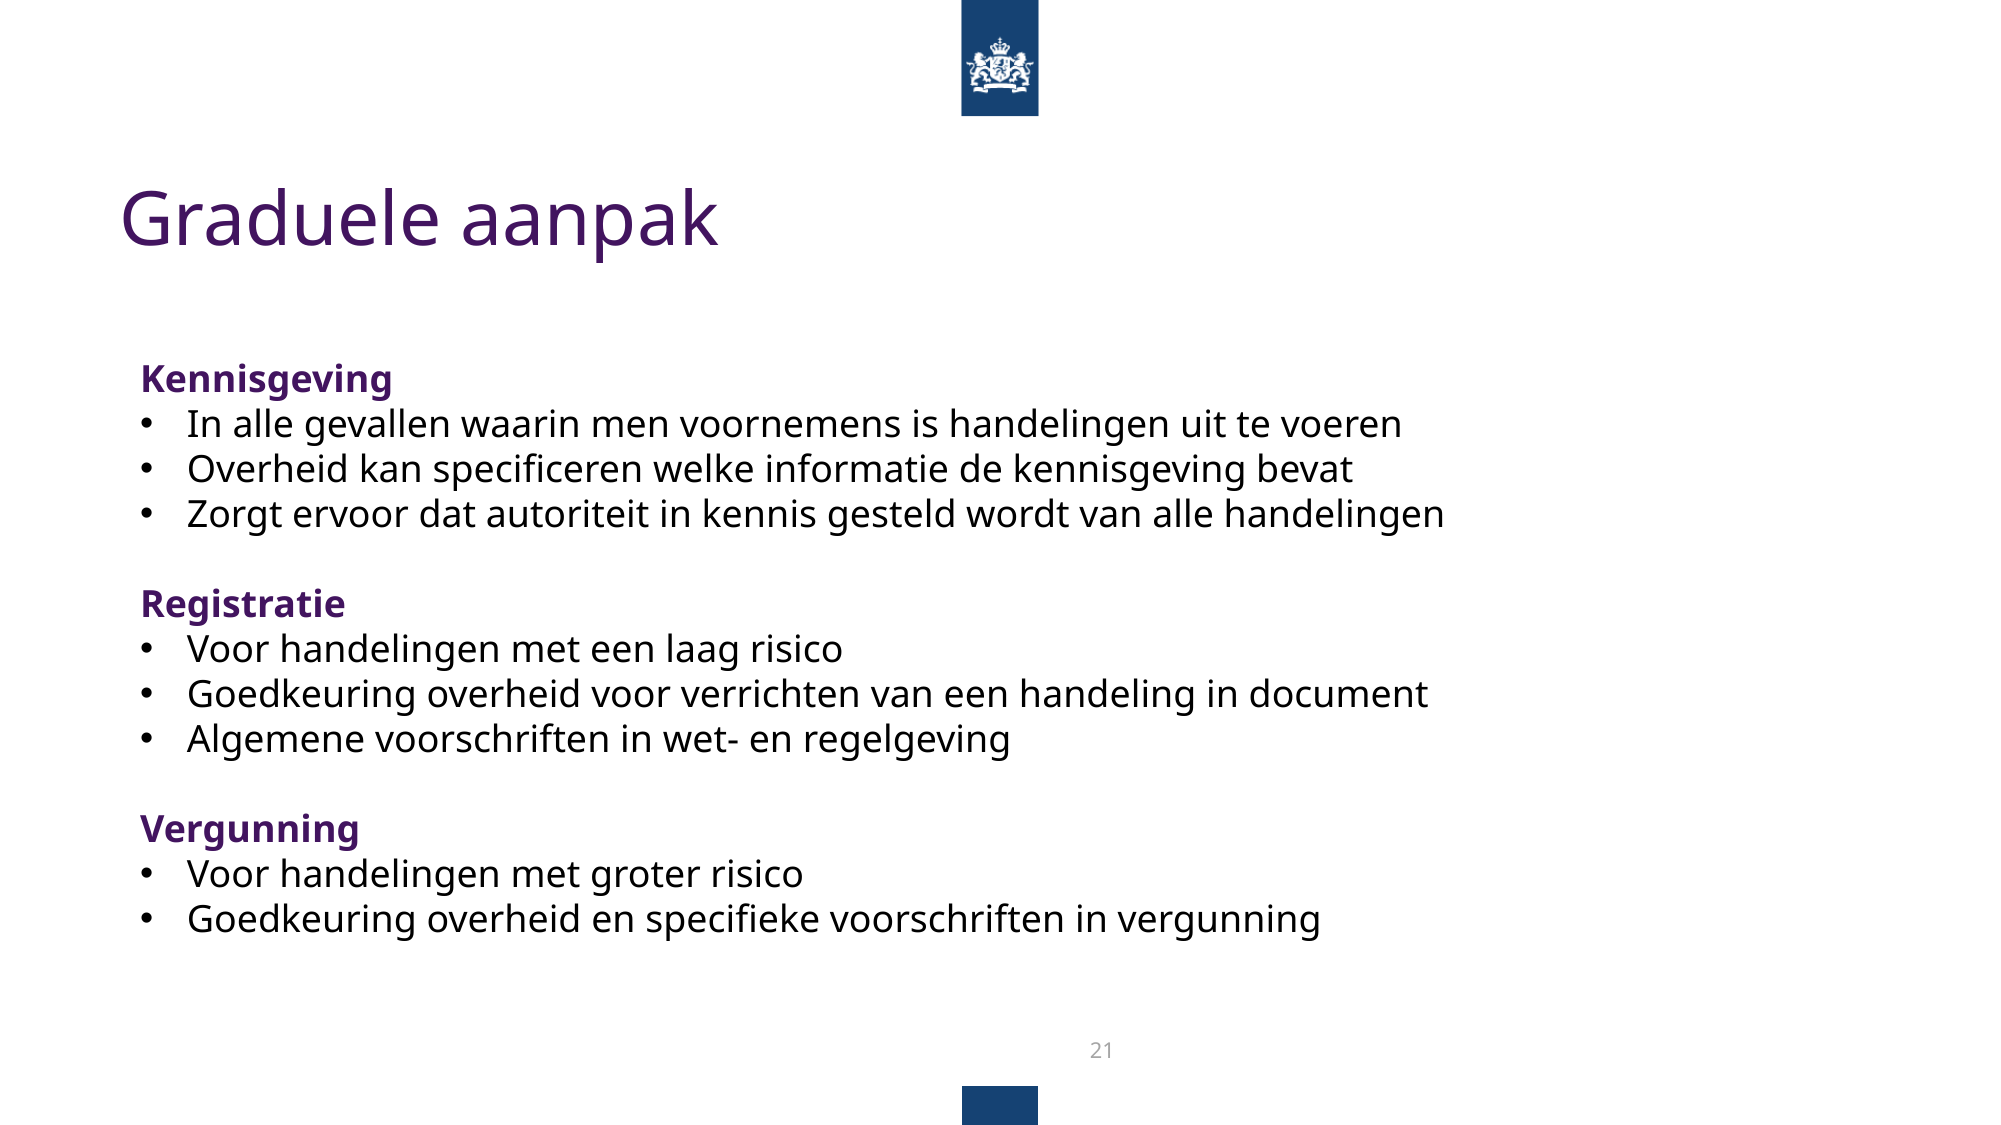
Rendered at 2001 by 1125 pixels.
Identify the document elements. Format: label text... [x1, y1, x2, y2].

title Graduele aanpak [104, 113, 1897, 269]
text_box Kennisgeving In alle gevallen waarin men voornemens is handelingen uit te voeren Overheid kan specificeren welke informatie de kennisgeving bevat Zorgt ervoor dat autoriteit in kennis gesteld wordt van alle handelingen Registratie Voor handelingen met een laag risico Goedkeuring overheid voor verrichten van een handeling in document Algemene voorschriften in wet- en regelgeving Vergunning Voor handelingen met groter risico Goedkeuring overheid en specifieke voorschriften in vergunning [125, 347, 1552, 948]
text_box [1074, 1020, 1897, 1074]
